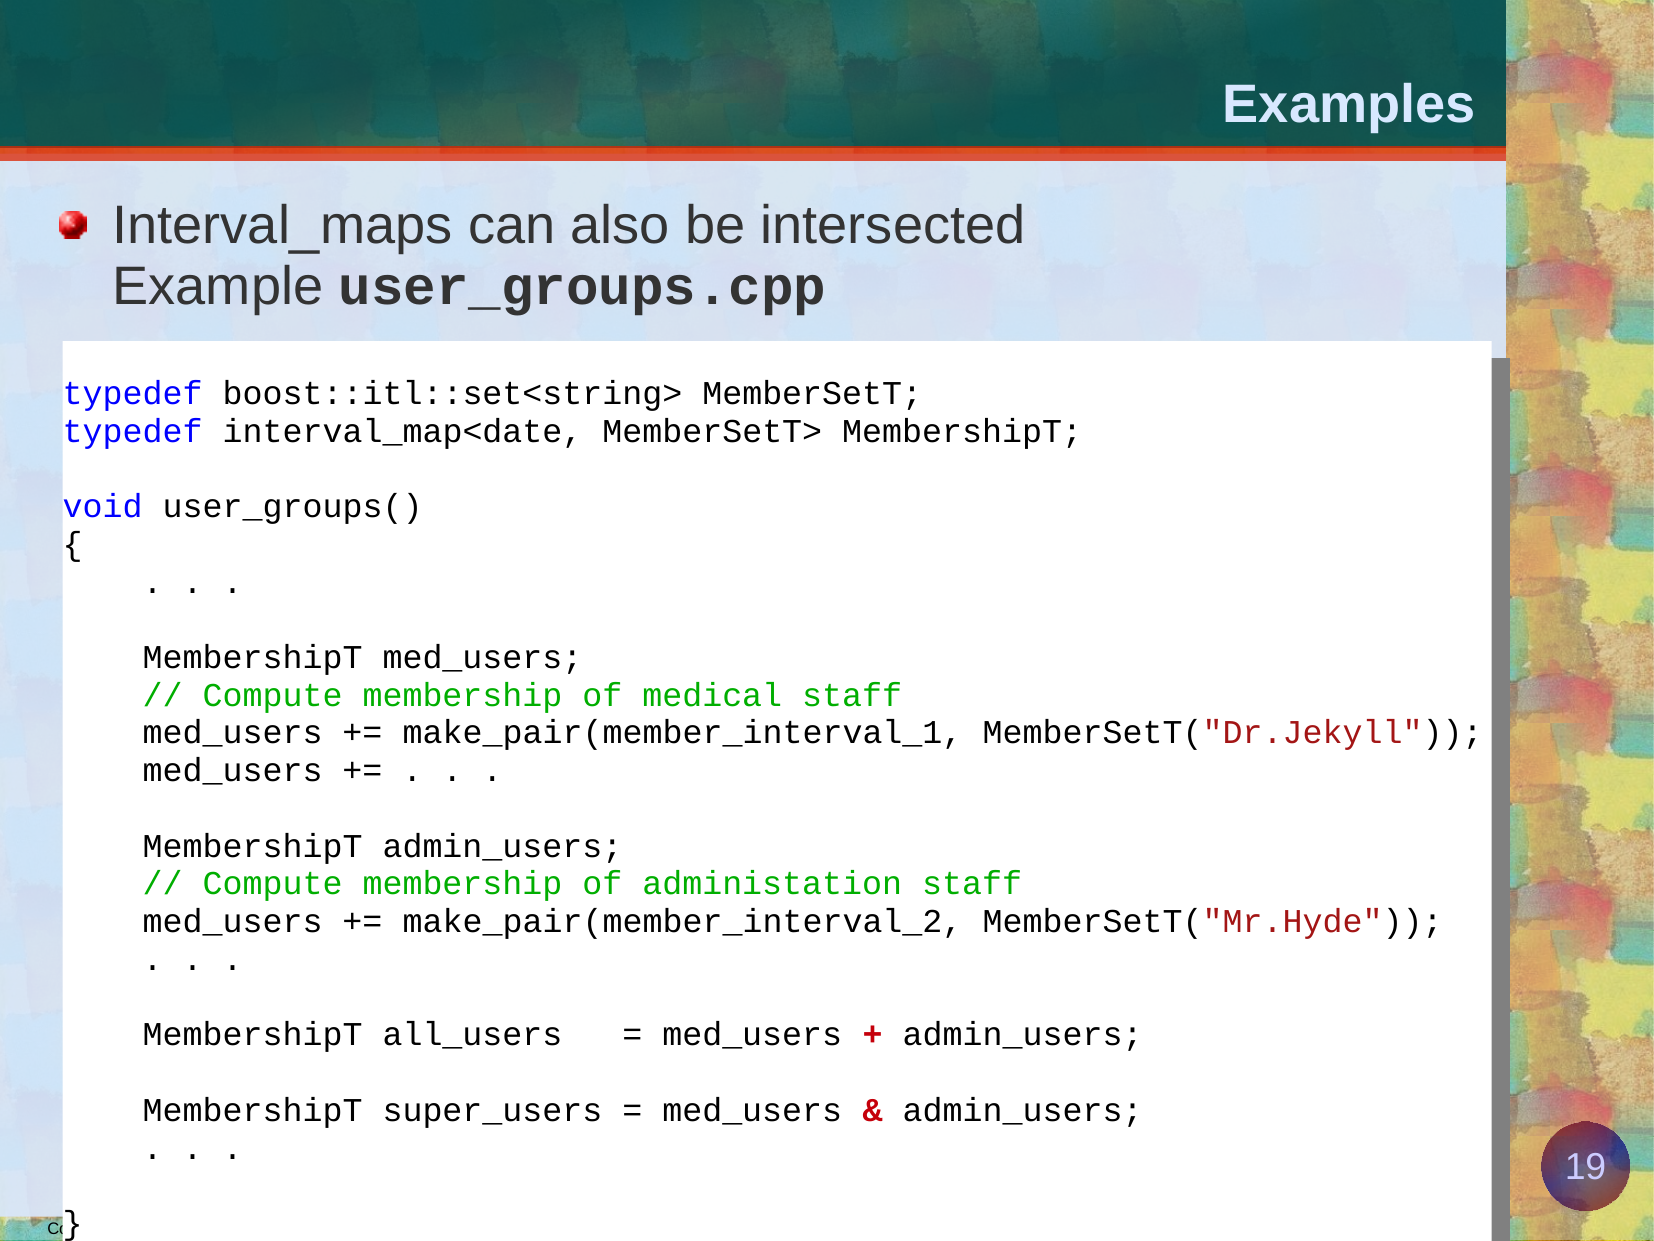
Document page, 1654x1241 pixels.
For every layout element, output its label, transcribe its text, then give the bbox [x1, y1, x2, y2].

title Examples [29, 59, 1477, 148]
list Interval_maps can also be intersected Example user_groups.cpp [59, 194, 1418, 345]
text_box typedef boost::itl::set<string> MemberSetT; typedef interval_map<date, MemberSetT> MembershipT; void user_groups() { . . . MembershipT med_users; // Compute membership of medical staff med_users += make_pair(member_interval_1, MemberSetT("Dr.Jekyll")); med_users += . . . MembershipT admin_users; // Compute membership of administation staff med_users += make_pair(member_interval_2, MemberSetT("Mr.Hyde")); . . . MembershipT all_users = med_users + admin_users; MembershipT super_users = med_users & admin_users; . . . } [62, 341, 1492, 1201]
